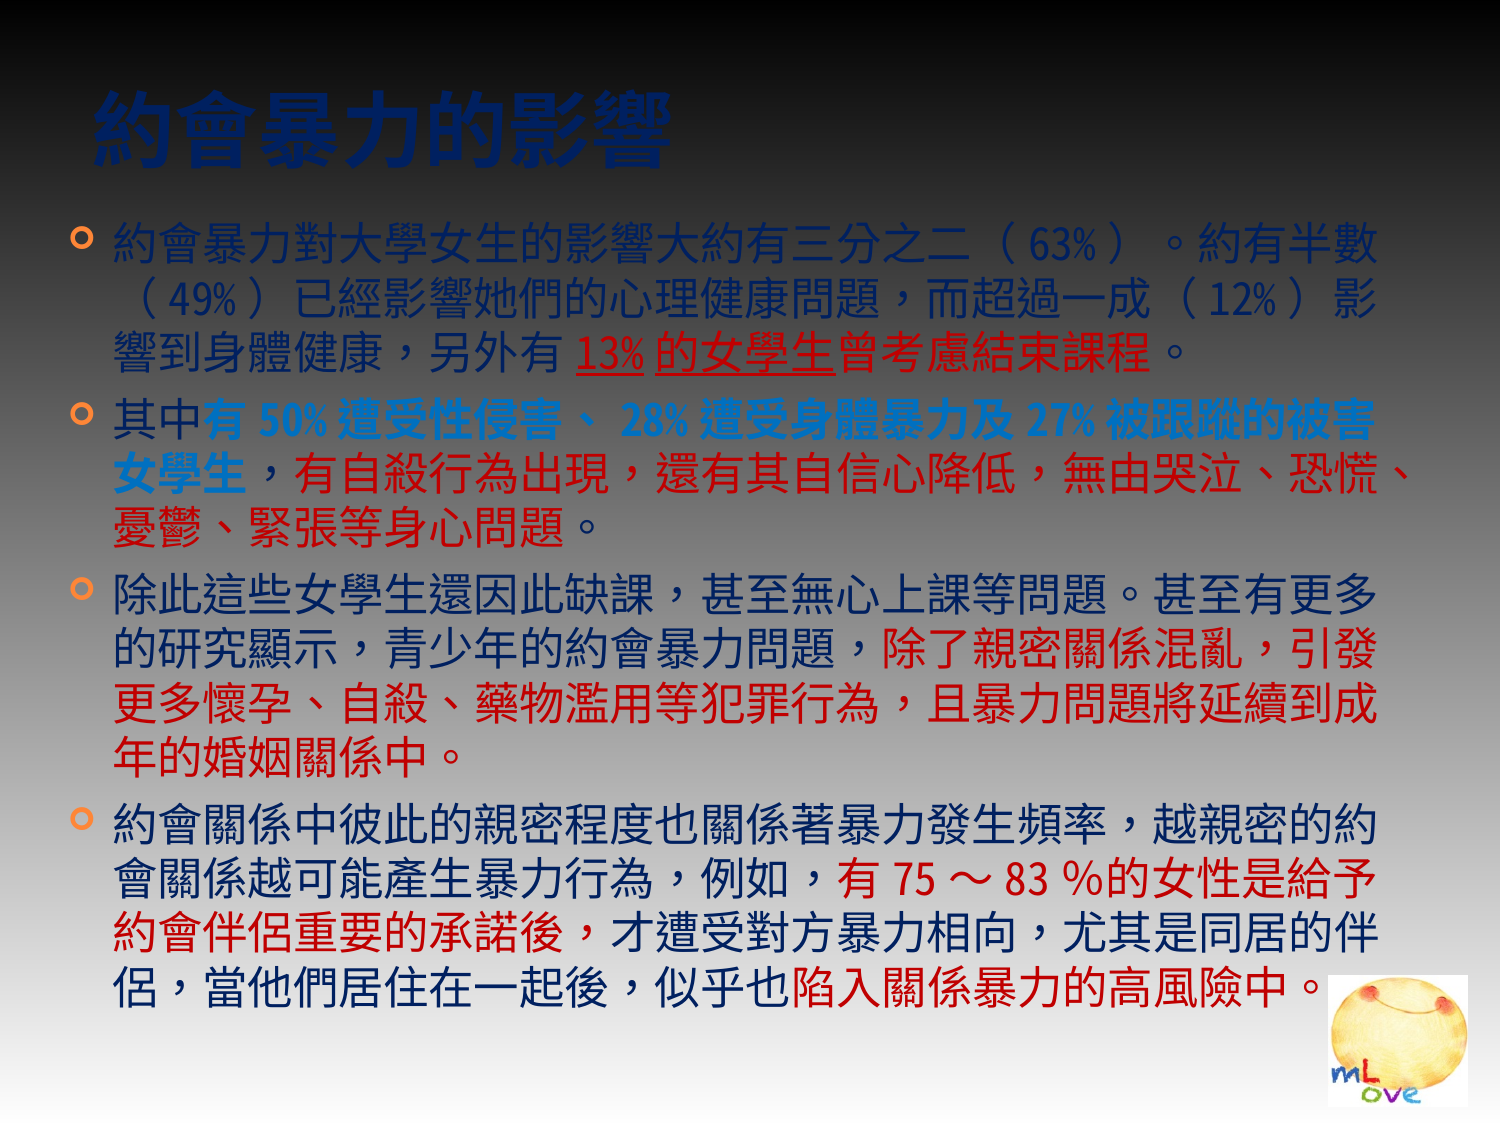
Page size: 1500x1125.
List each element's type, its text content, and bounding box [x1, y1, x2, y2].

picture [1328, 975, 1468, 1107]
list 約會暴力對大學女生的影響大約有三分之二（63%）。約有半數（49%）已經影響她們的心理健康問題，而超過一成（12%）影響到身體健康，另外有13%的女學生曾考慮結束課程。 其中有50%遭受性侵害、28%遭受身體暴力及27%被跟蹤的被害女學生，有自殺行為出現，還有其自信心降低，無由哭泣、恐慌、憂鬱、緊張等身心問題。 除此這些女學生還因此缺課，甚至無心上課等問題。甚至有更多的研究顯示，青少年的約會暴力問題，除了親密關係混亂，引發更多懷孕、自殺、藥物濫用等犯罪行為，且暴力問題將延續到成年的婚姻關係中。 約會關係中彼此的親密程度也關係著暴力發生頻率，越親密的約會關係越可能產生暴力行為，例如，有75～83％的女性是給予約會伴侶重要的承諾後，才遭受對方暴力相向，尤其是同居的伴侶，當他們居住在一起後，似乎也陷入關係暴力的高風險中。 [53, 208, 1399, 1083]
title 約會暴力的影響 [76, 42, 1352, 186]
